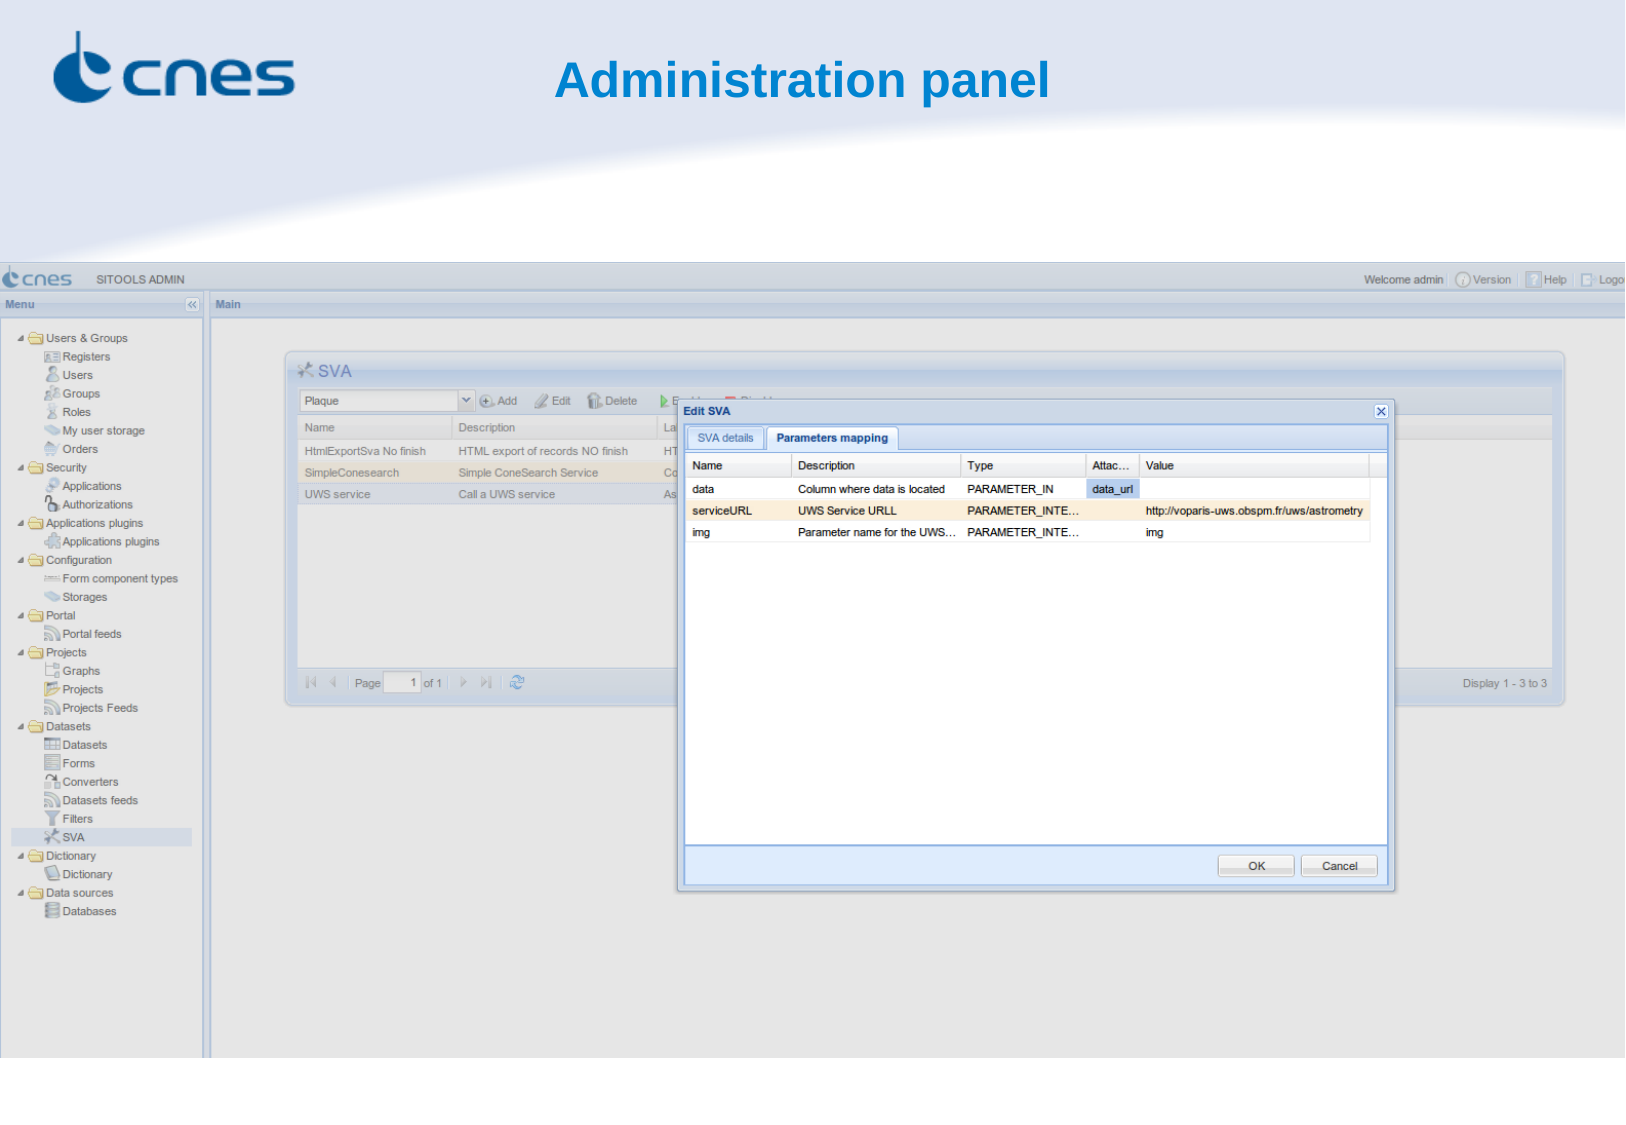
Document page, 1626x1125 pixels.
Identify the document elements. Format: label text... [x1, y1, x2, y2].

picture [0, 0, 1626, 1125]
text_box Administration panel [539, 39, 1514, 115]
